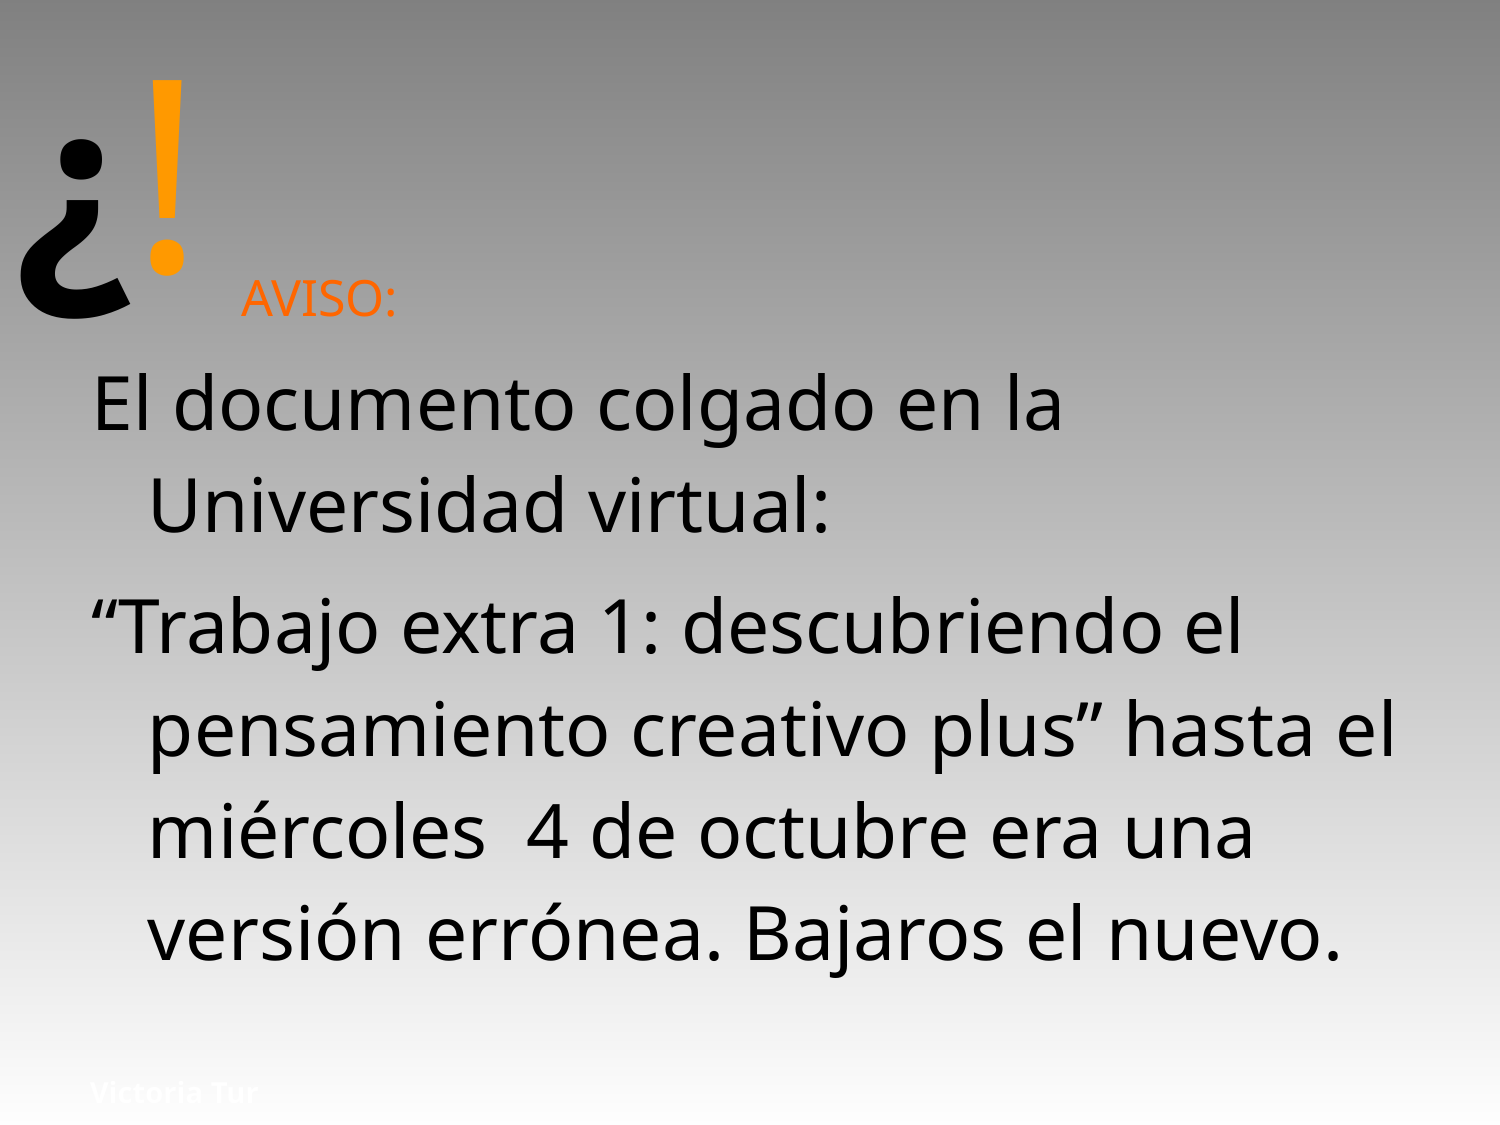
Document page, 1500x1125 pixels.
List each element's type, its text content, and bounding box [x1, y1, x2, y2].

list AVISO: El documento colgado en la Universidad virtual: “Trabajo extra 1: descubriendo el pensamiento creativo plus” hasta el miércoles 4 de octubre era una versión errónea. Bajaros el nuevo. [76, 255, 1427, 998]
